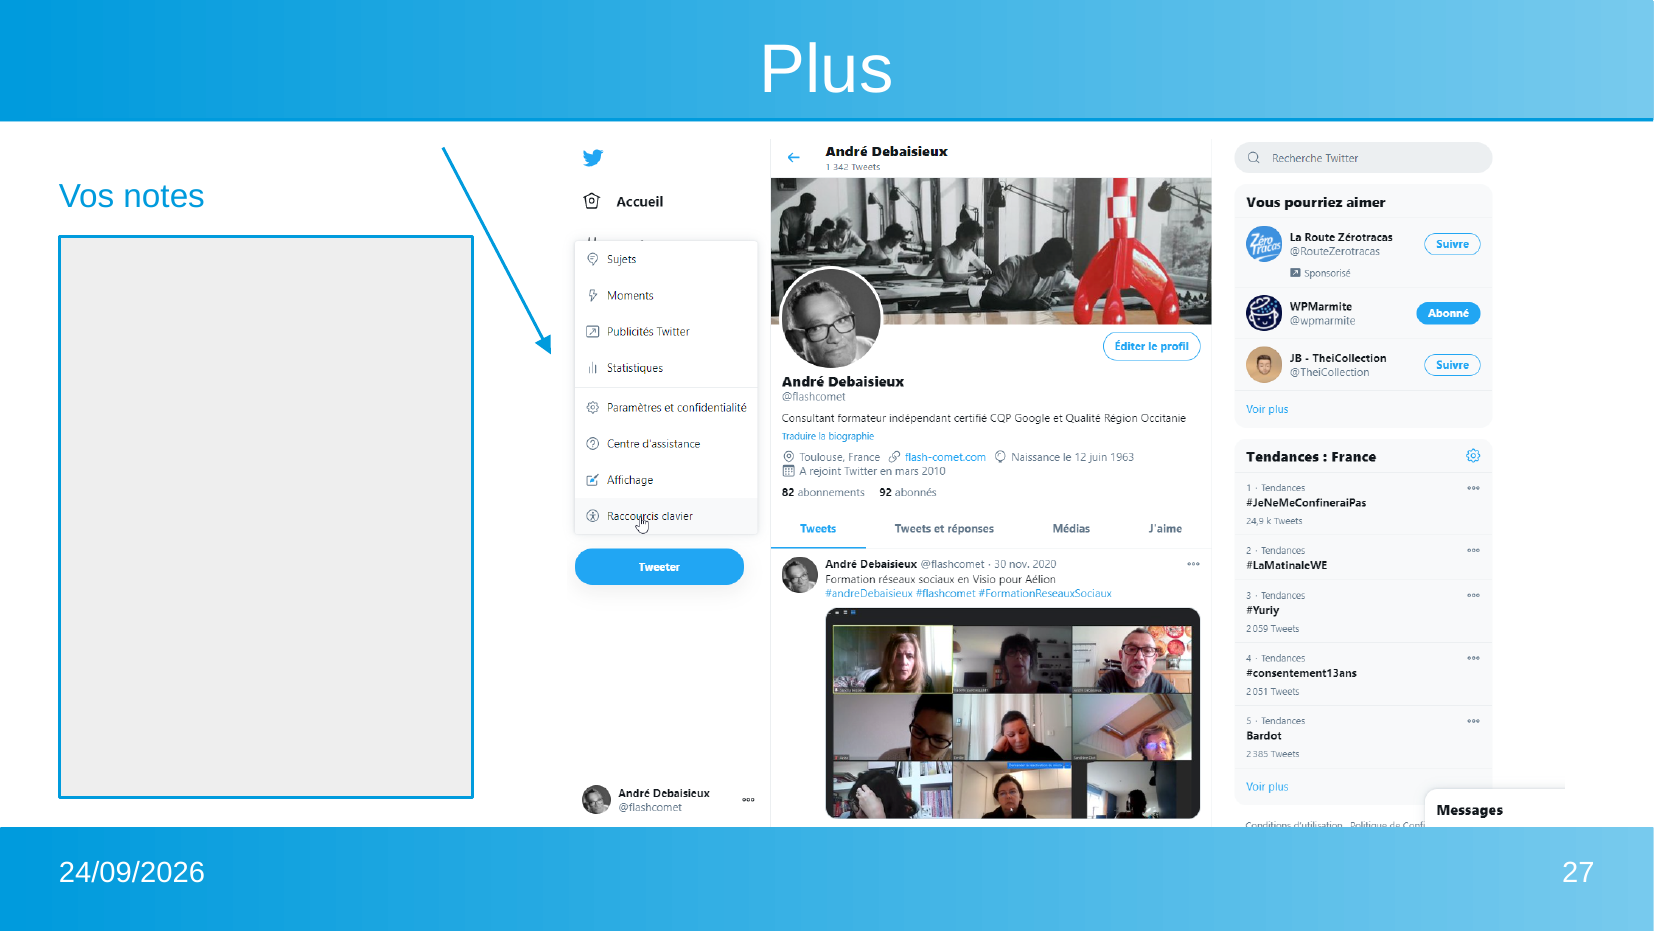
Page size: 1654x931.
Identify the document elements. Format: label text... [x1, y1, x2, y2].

title Plus [59, 29, 1595, 108]
list Vos notes [59, 177, 443, 236]
text_box [59, 236, 473, 798]
picture [550, 139, 1565, 827]
